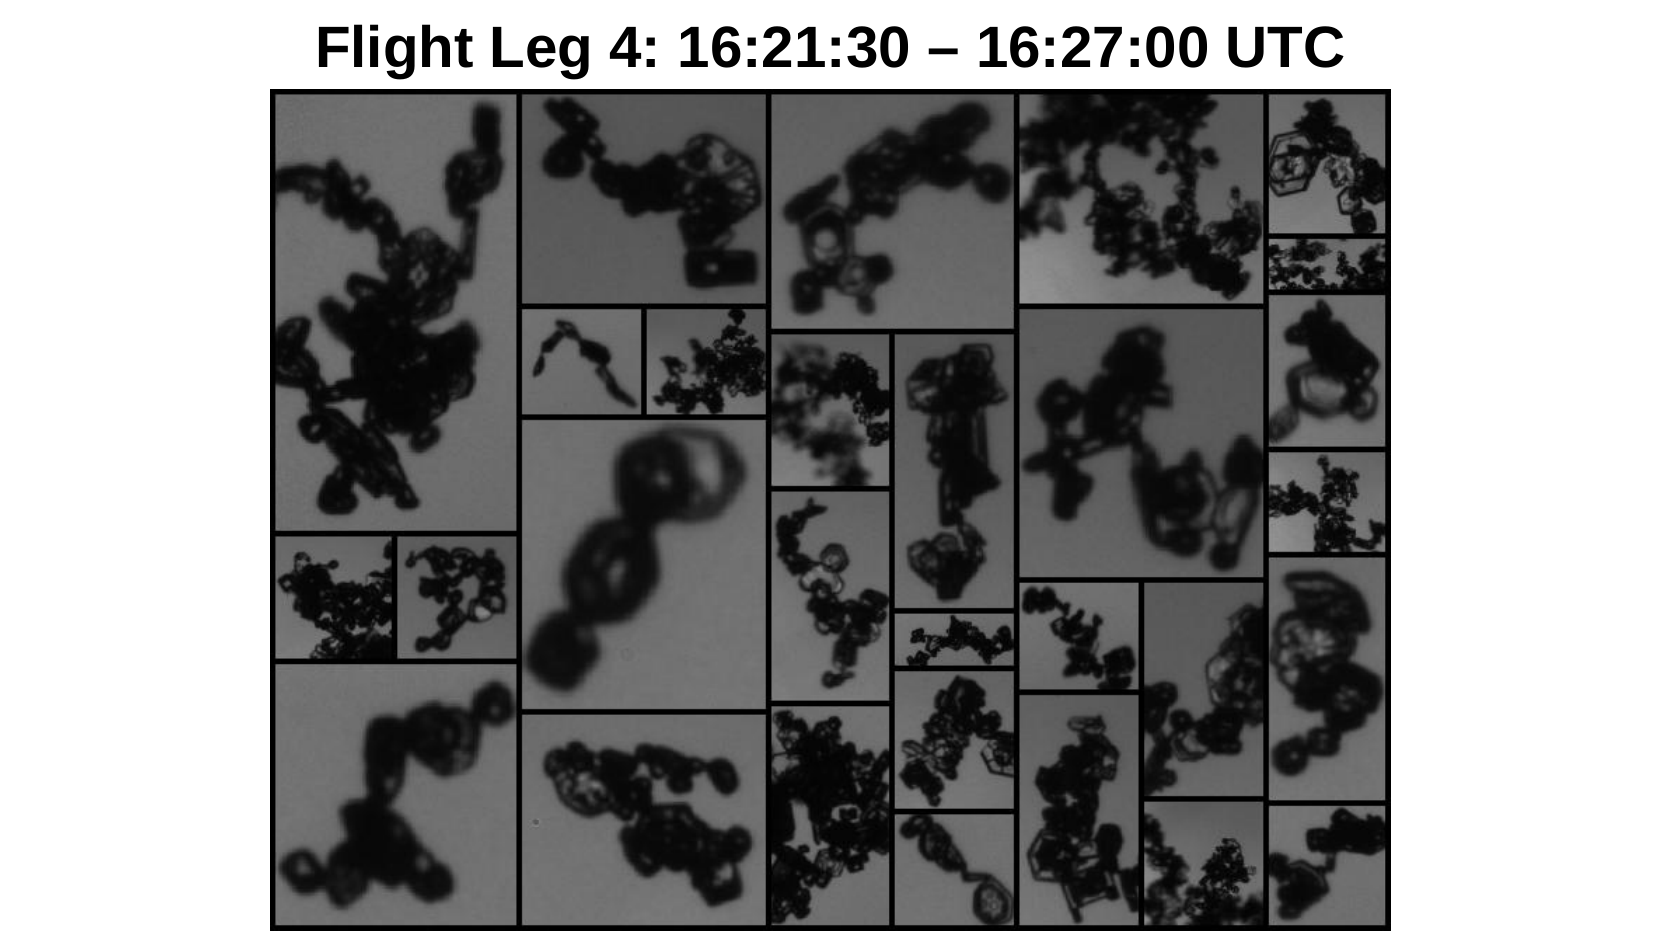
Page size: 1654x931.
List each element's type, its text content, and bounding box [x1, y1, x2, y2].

title Flight Leg 4: 16:21:30 – 16:27:00 UTC [86, 0, 1576, 126]
picture [270, 89, 1391, 931]
